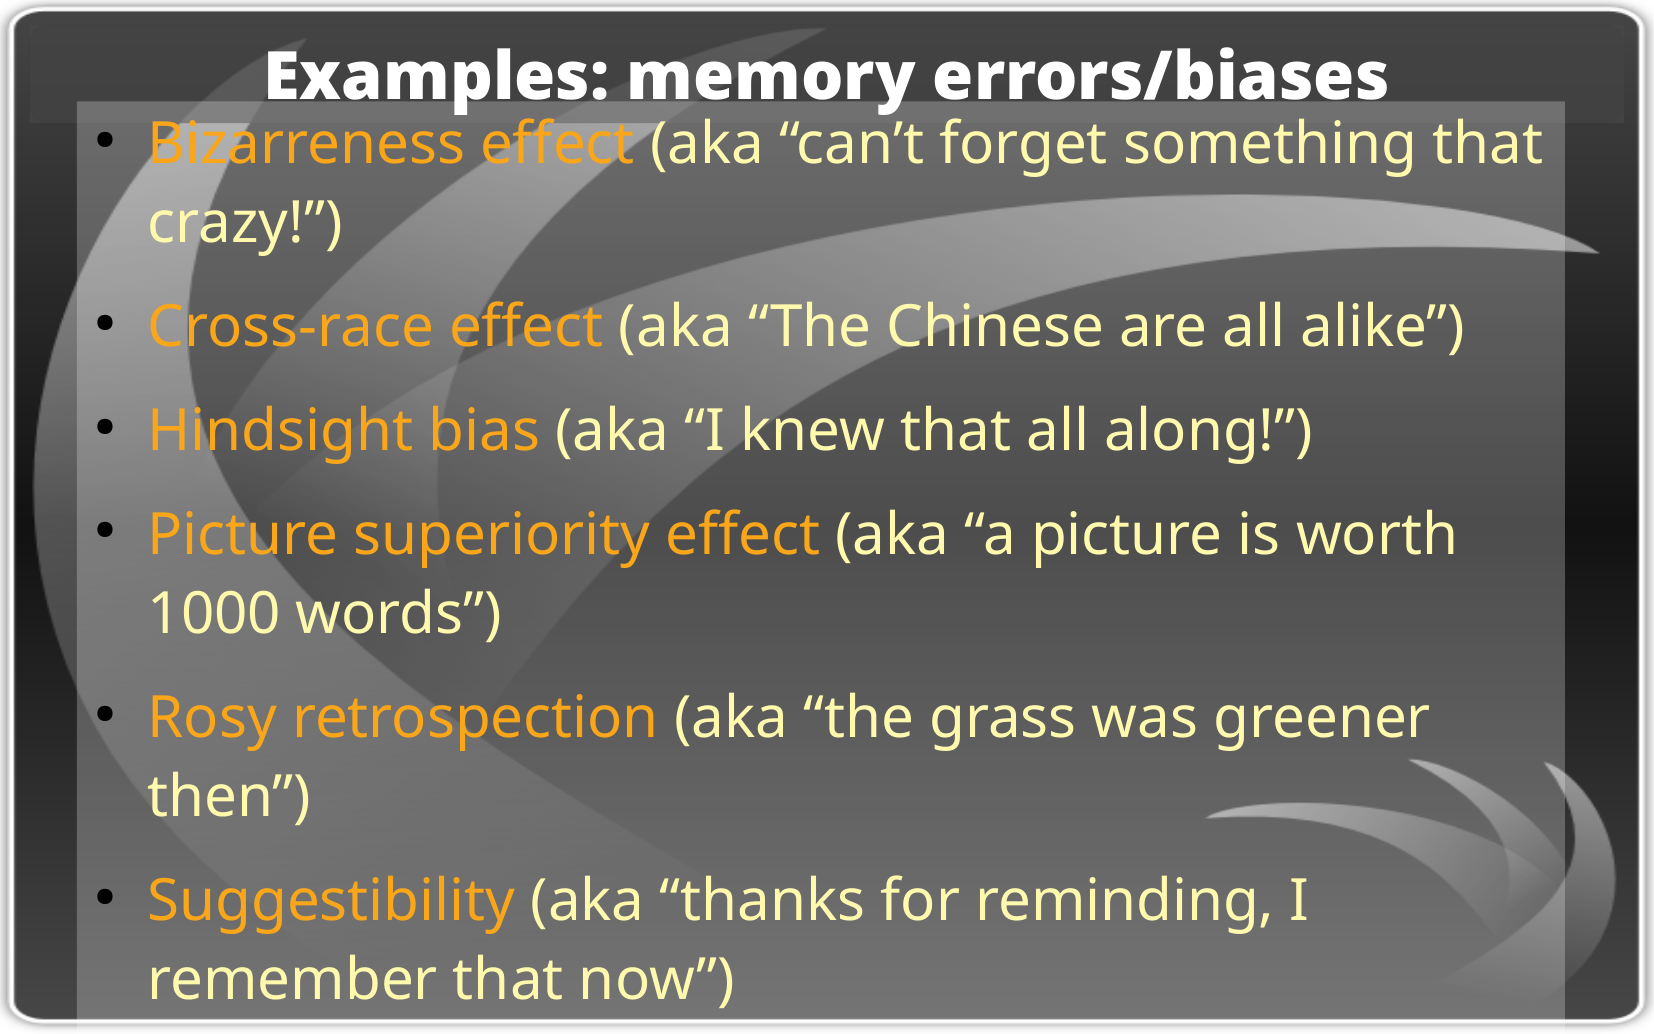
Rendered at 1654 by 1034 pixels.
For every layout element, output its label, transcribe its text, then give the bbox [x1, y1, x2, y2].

title Examples: memory errors/biases [29, 24, 1625, 124]
picture [0, 0, 1654, 1034]
list Bizarreness effect (aka “can’t forget something that crazy!”) Cross-race effect (aka “The Chinese are all alike”) Hindsight bias (aka “I knew that all along!”) Picture superiority effect (aka “a picture is worth 1000 words”) Rosy retrospection (aka “the grass was greener then”) Suggestibility (aka “thanks for reminding, I remember that now”) ... [76, 101, 1565, 1017]
